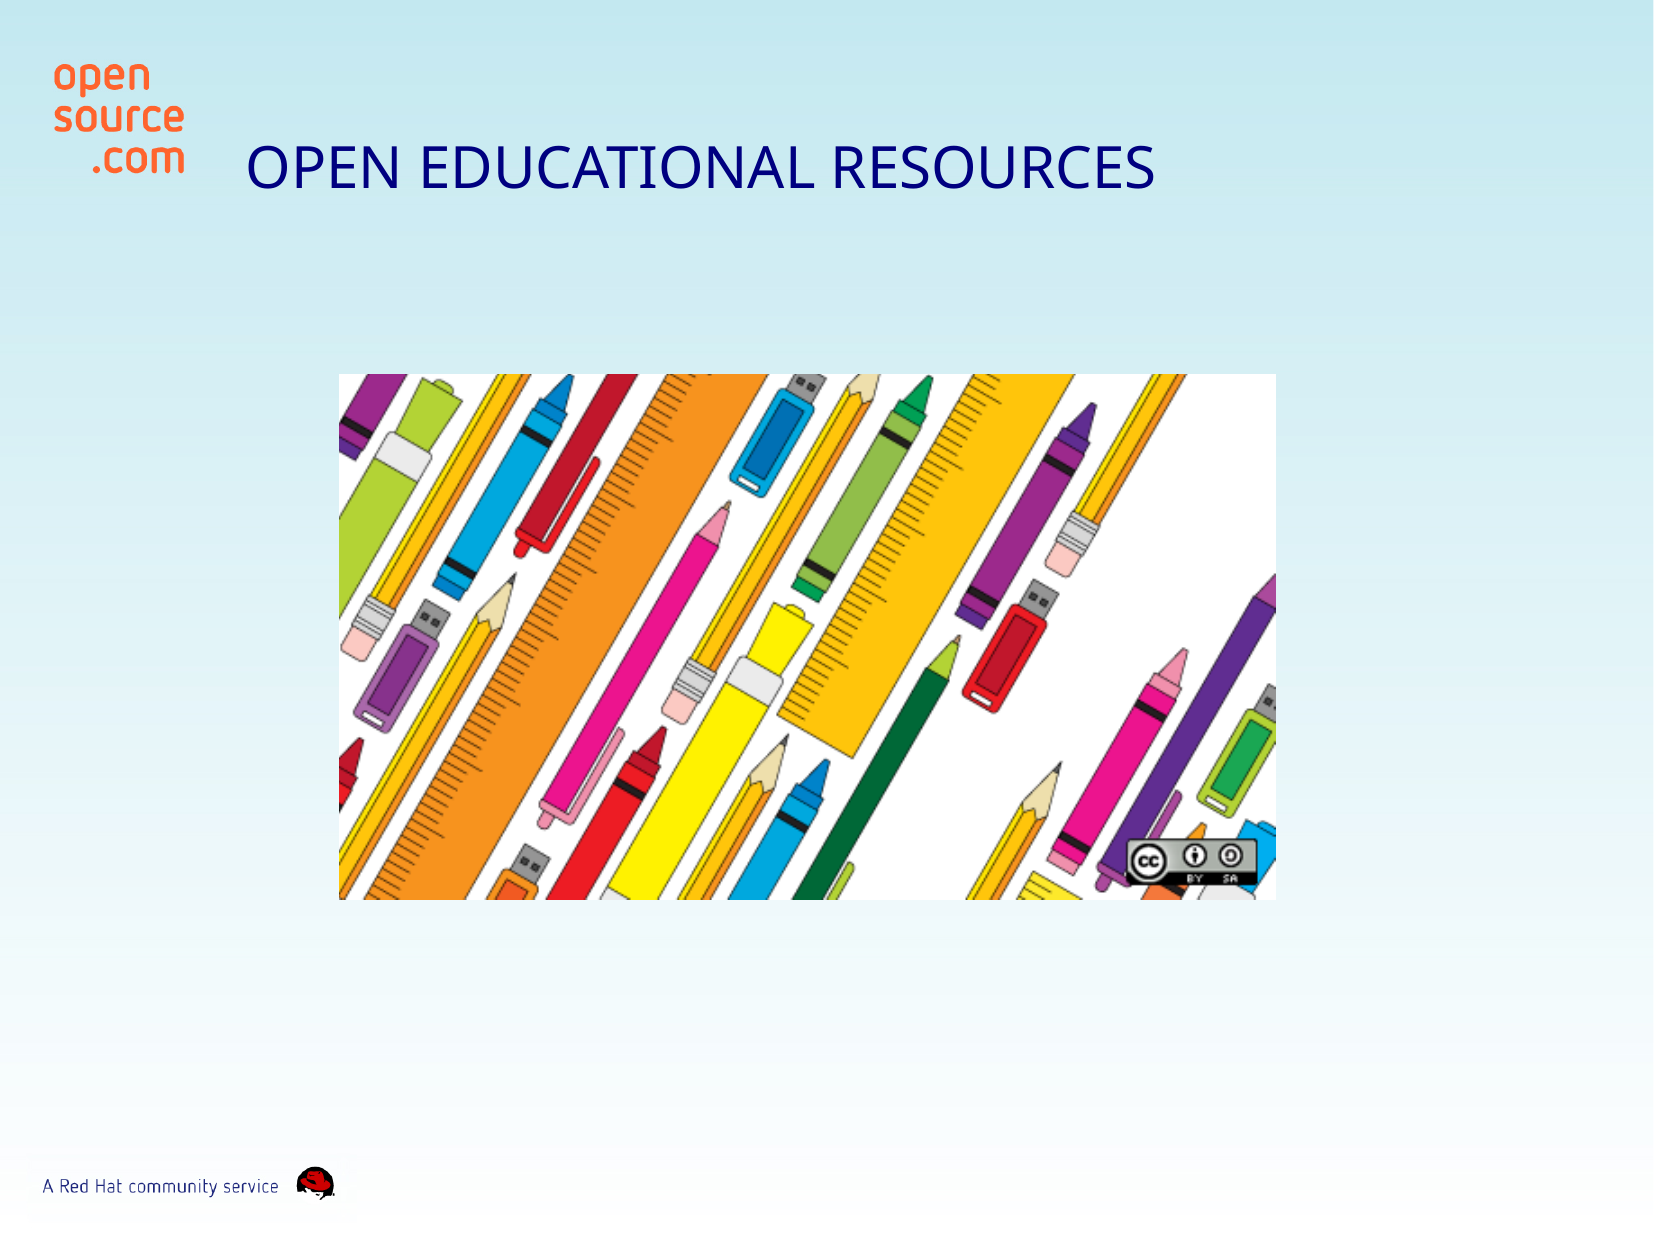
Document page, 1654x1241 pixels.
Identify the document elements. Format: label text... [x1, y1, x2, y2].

text_box OPEN EDUCATIONAL RESOURCES [231, 118, 1570, 202]
picture [0, 0, 1654, 1241]
